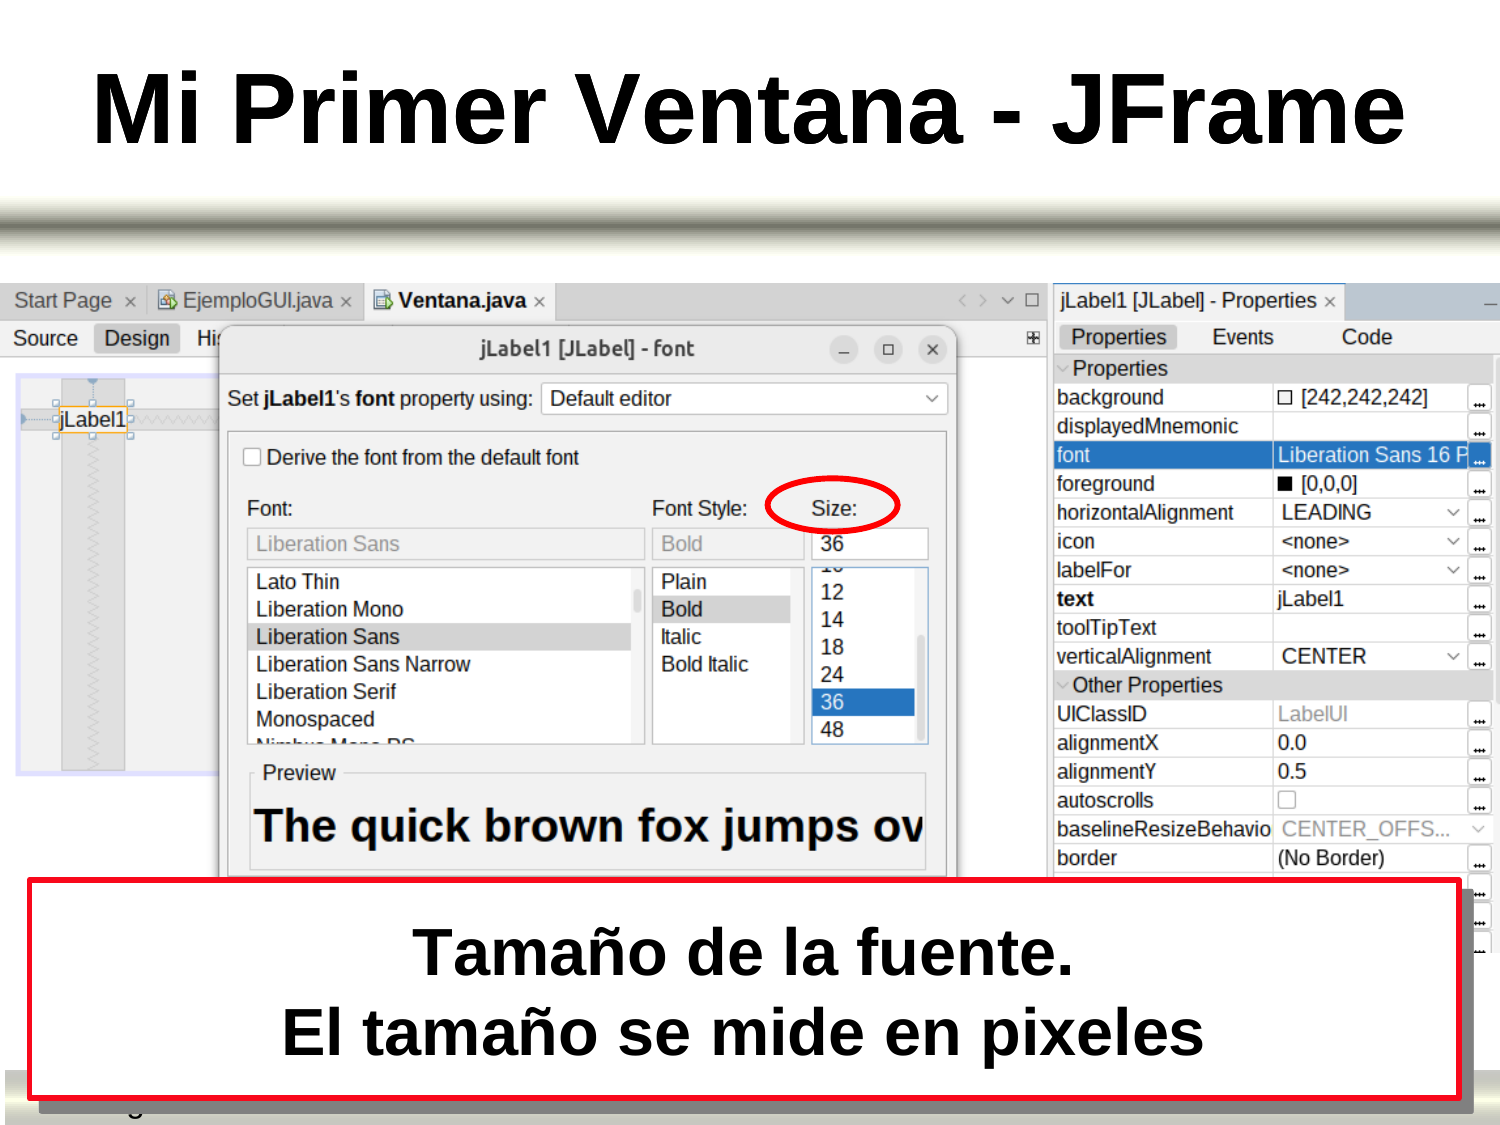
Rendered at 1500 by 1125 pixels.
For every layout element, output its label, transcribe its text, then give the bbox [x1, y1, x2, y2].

text_box Tamaño de la fuente. El tamaño se mide en pixeles [29, 879, 1459, 1099]
picture [0, 283, 1500, 953]
title Mi Primer Ventana - JFrame [0, 9, 1500, 198]
